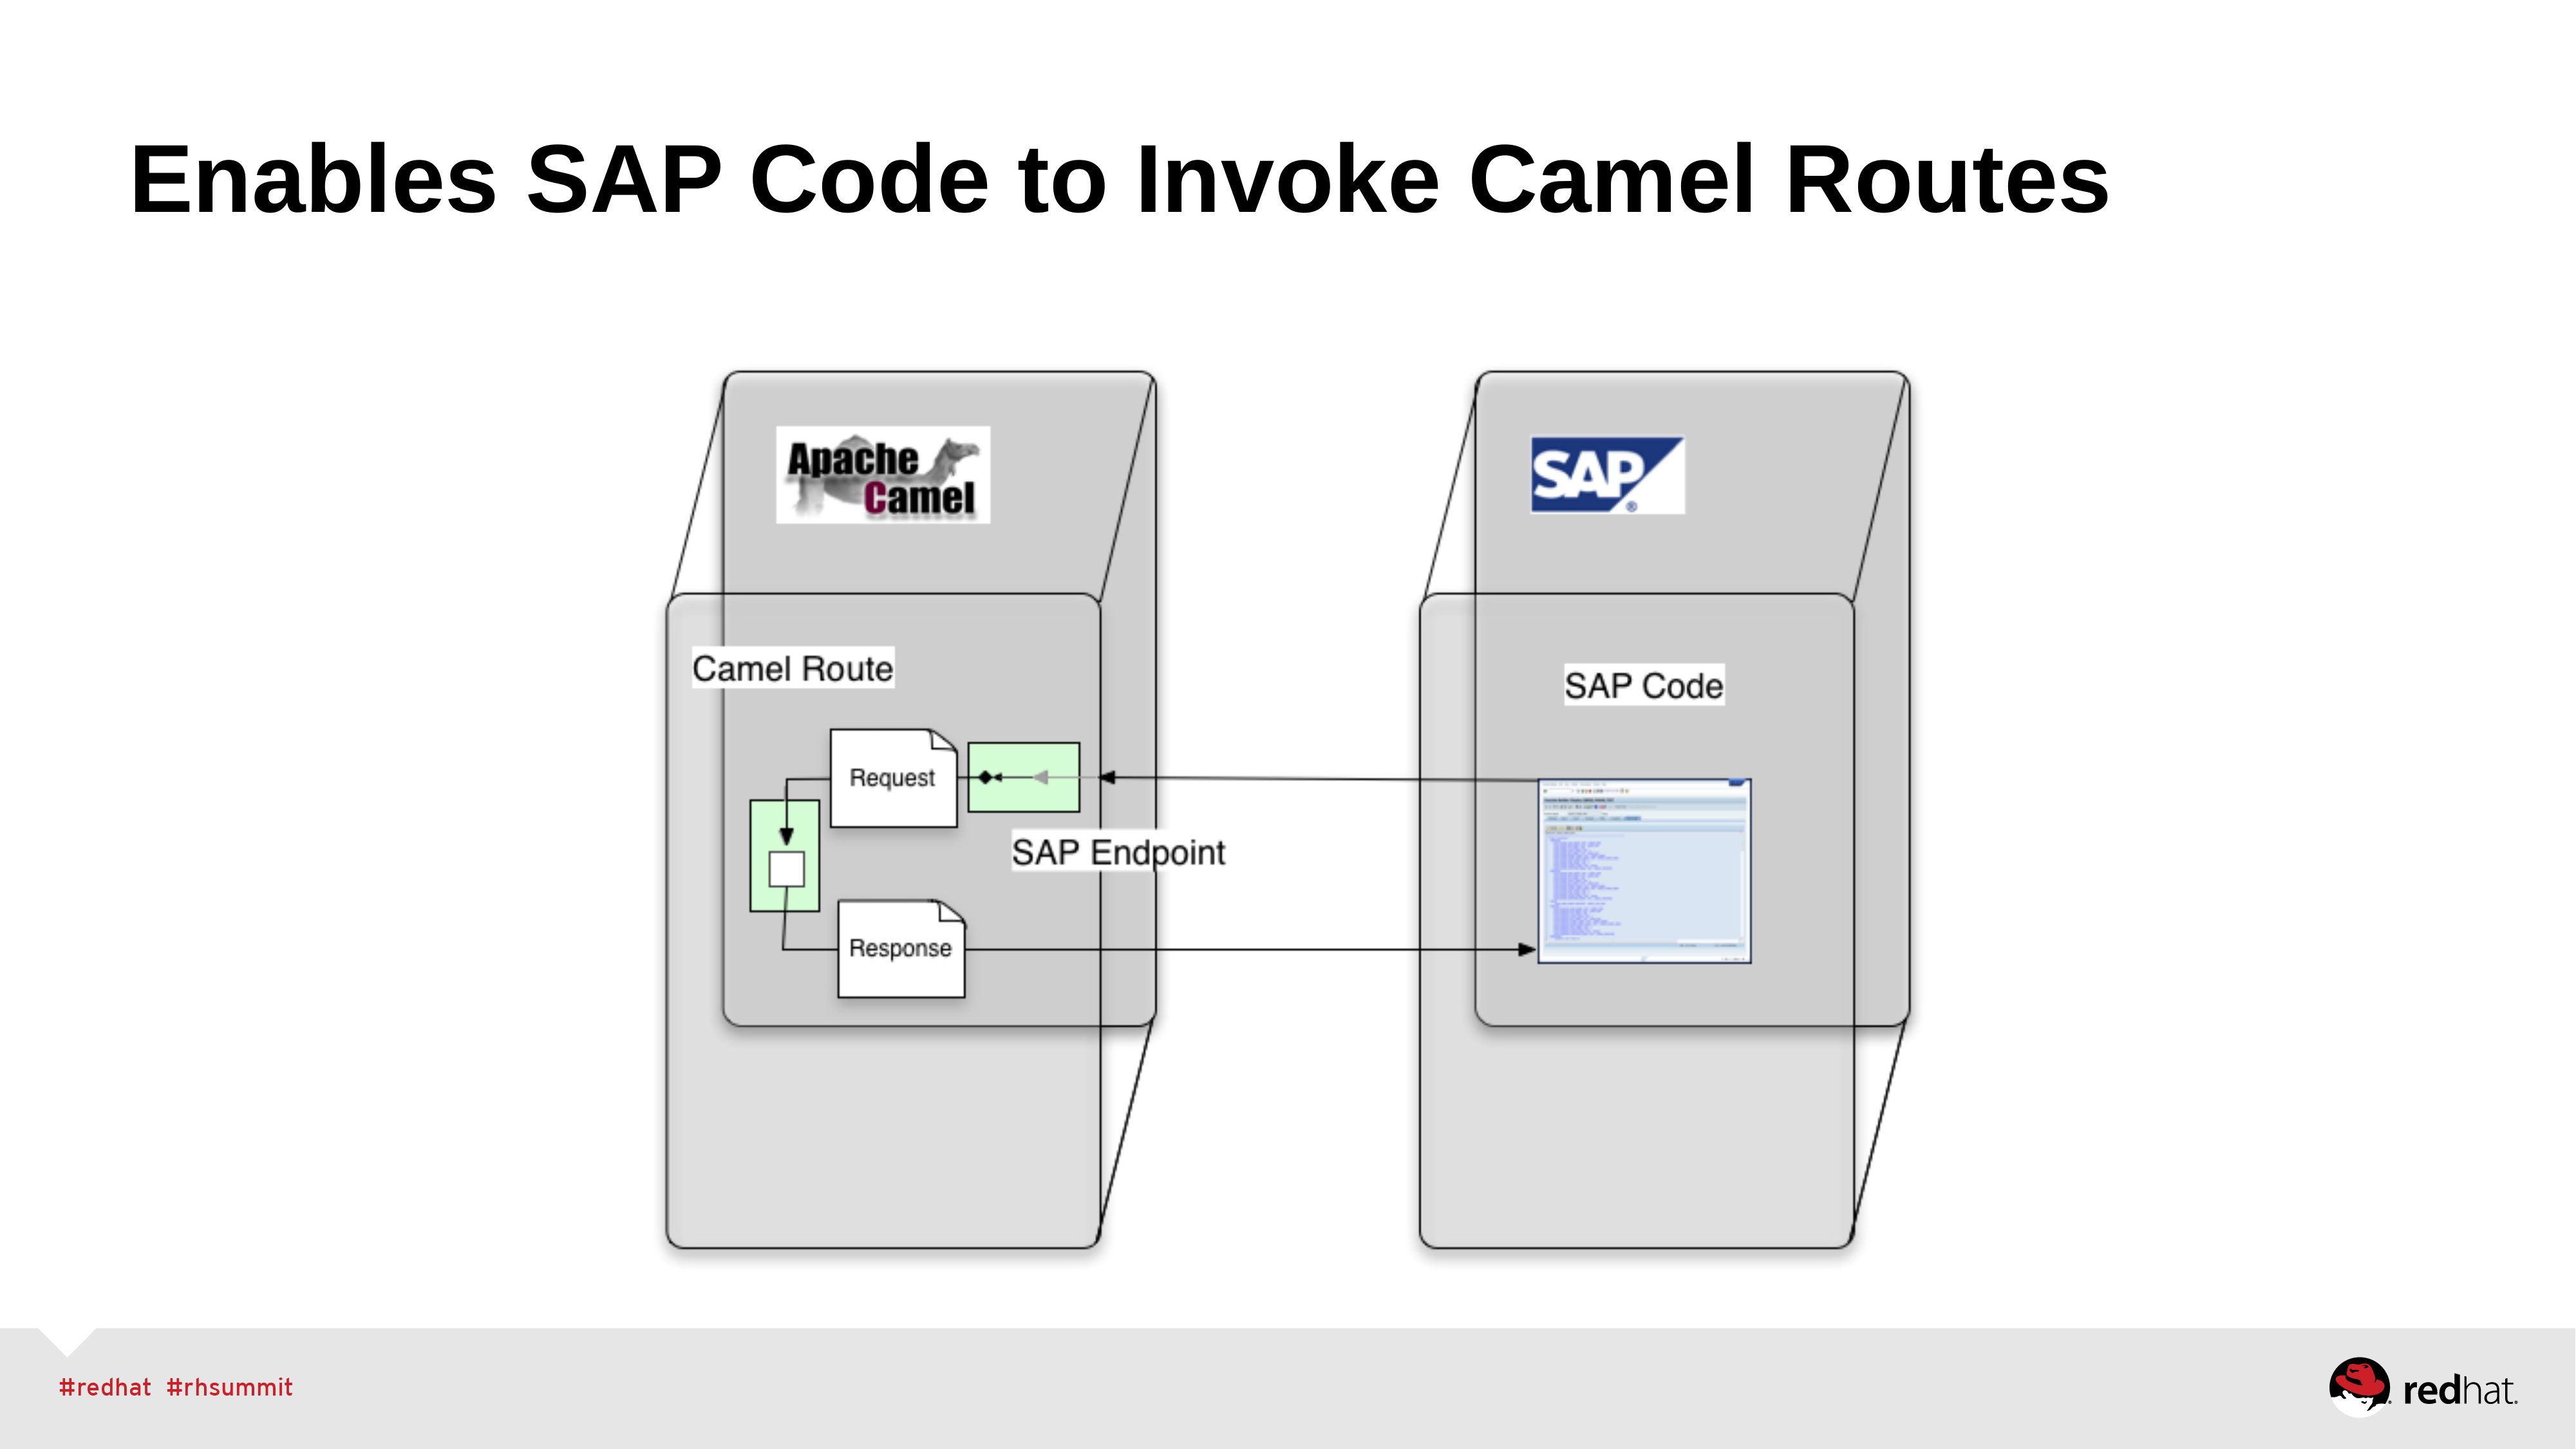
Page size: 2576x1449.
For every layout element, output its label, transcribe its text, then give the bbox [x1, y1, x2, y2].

picture [0, 0, 2575, 1449]
title Enables SAP Code to Invoke Camel Routes [128, 57, 2447, 300]
